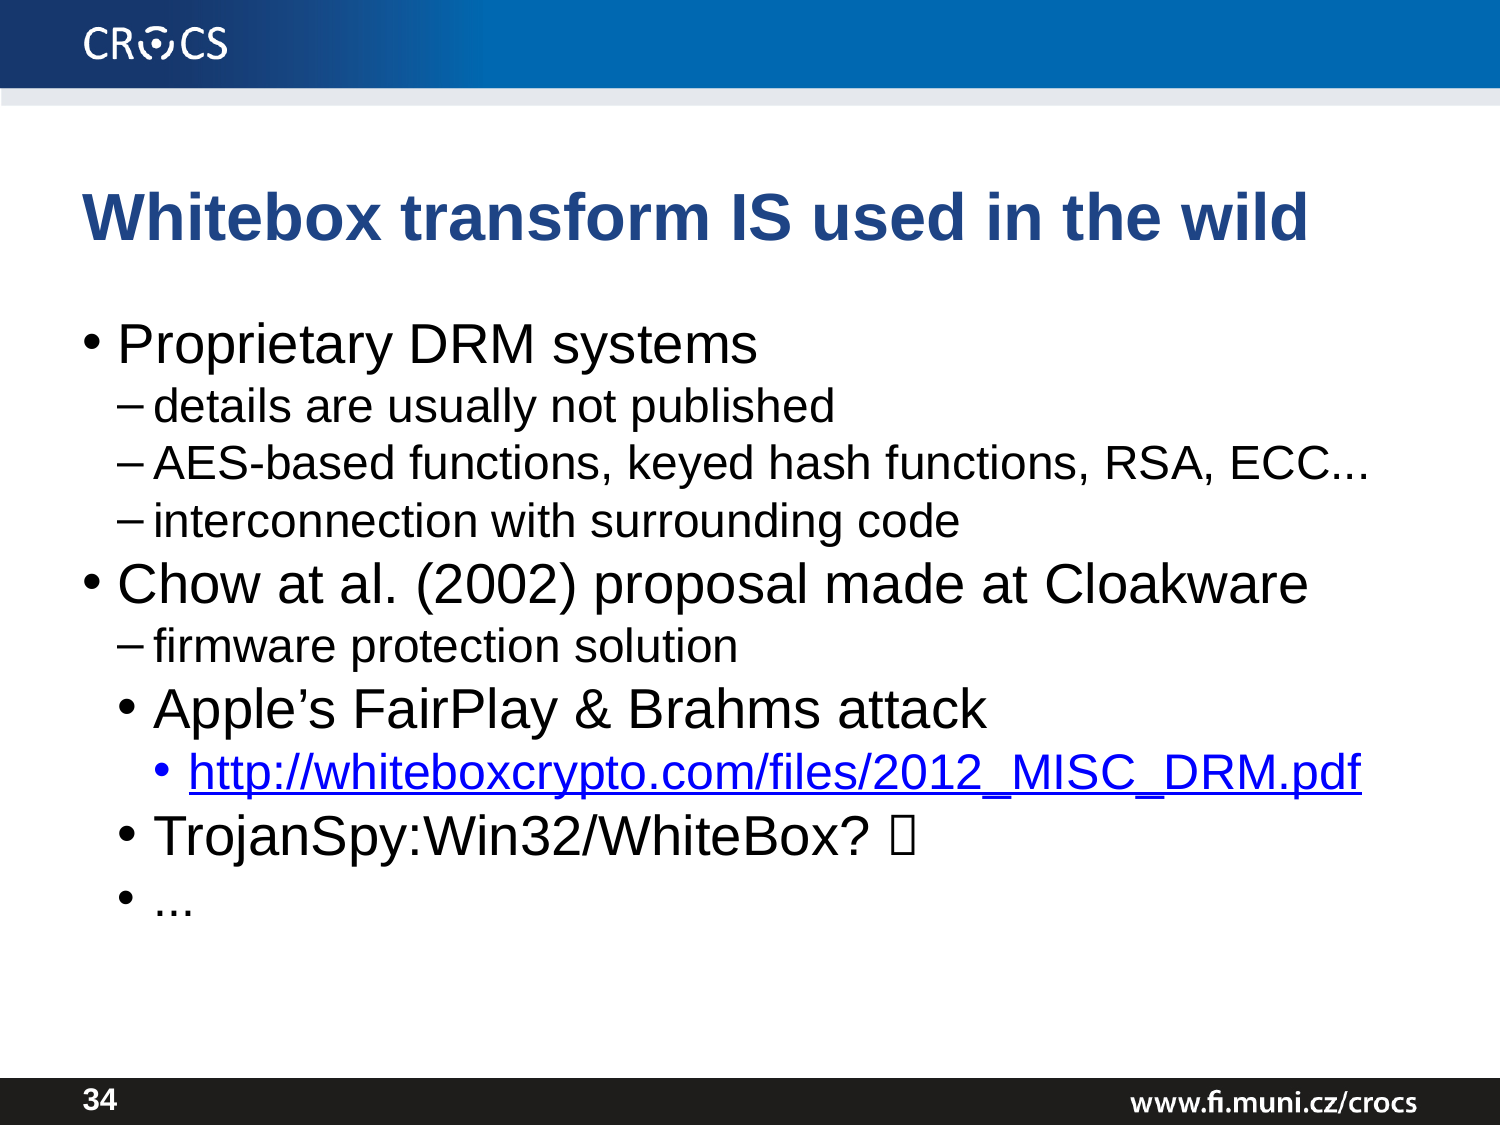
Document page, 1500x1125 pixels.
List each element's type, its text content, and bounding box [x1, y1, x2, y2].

picture [0, 0, 1500, 1125]
text_box Proprietary DRM systems details are usually not published AES-based functions, keyed hash functions, RSA, ECC... interconnection with surrounding code Chow at al. (2002) proposal made at Cloakware firmware protection solution Apple’s FairPlay & Brahms attack http://whiteboxcrypto.com/files/2012_MISC_DRM.pdf TrojanSpy:Win32/WhiteBox?  ... [82, 307, 1433, 988]
text_box <number> [82, 1078, 148, 1125]
text_box Whitebox transform IS used in the wild [82, 148, 1433, 279]
